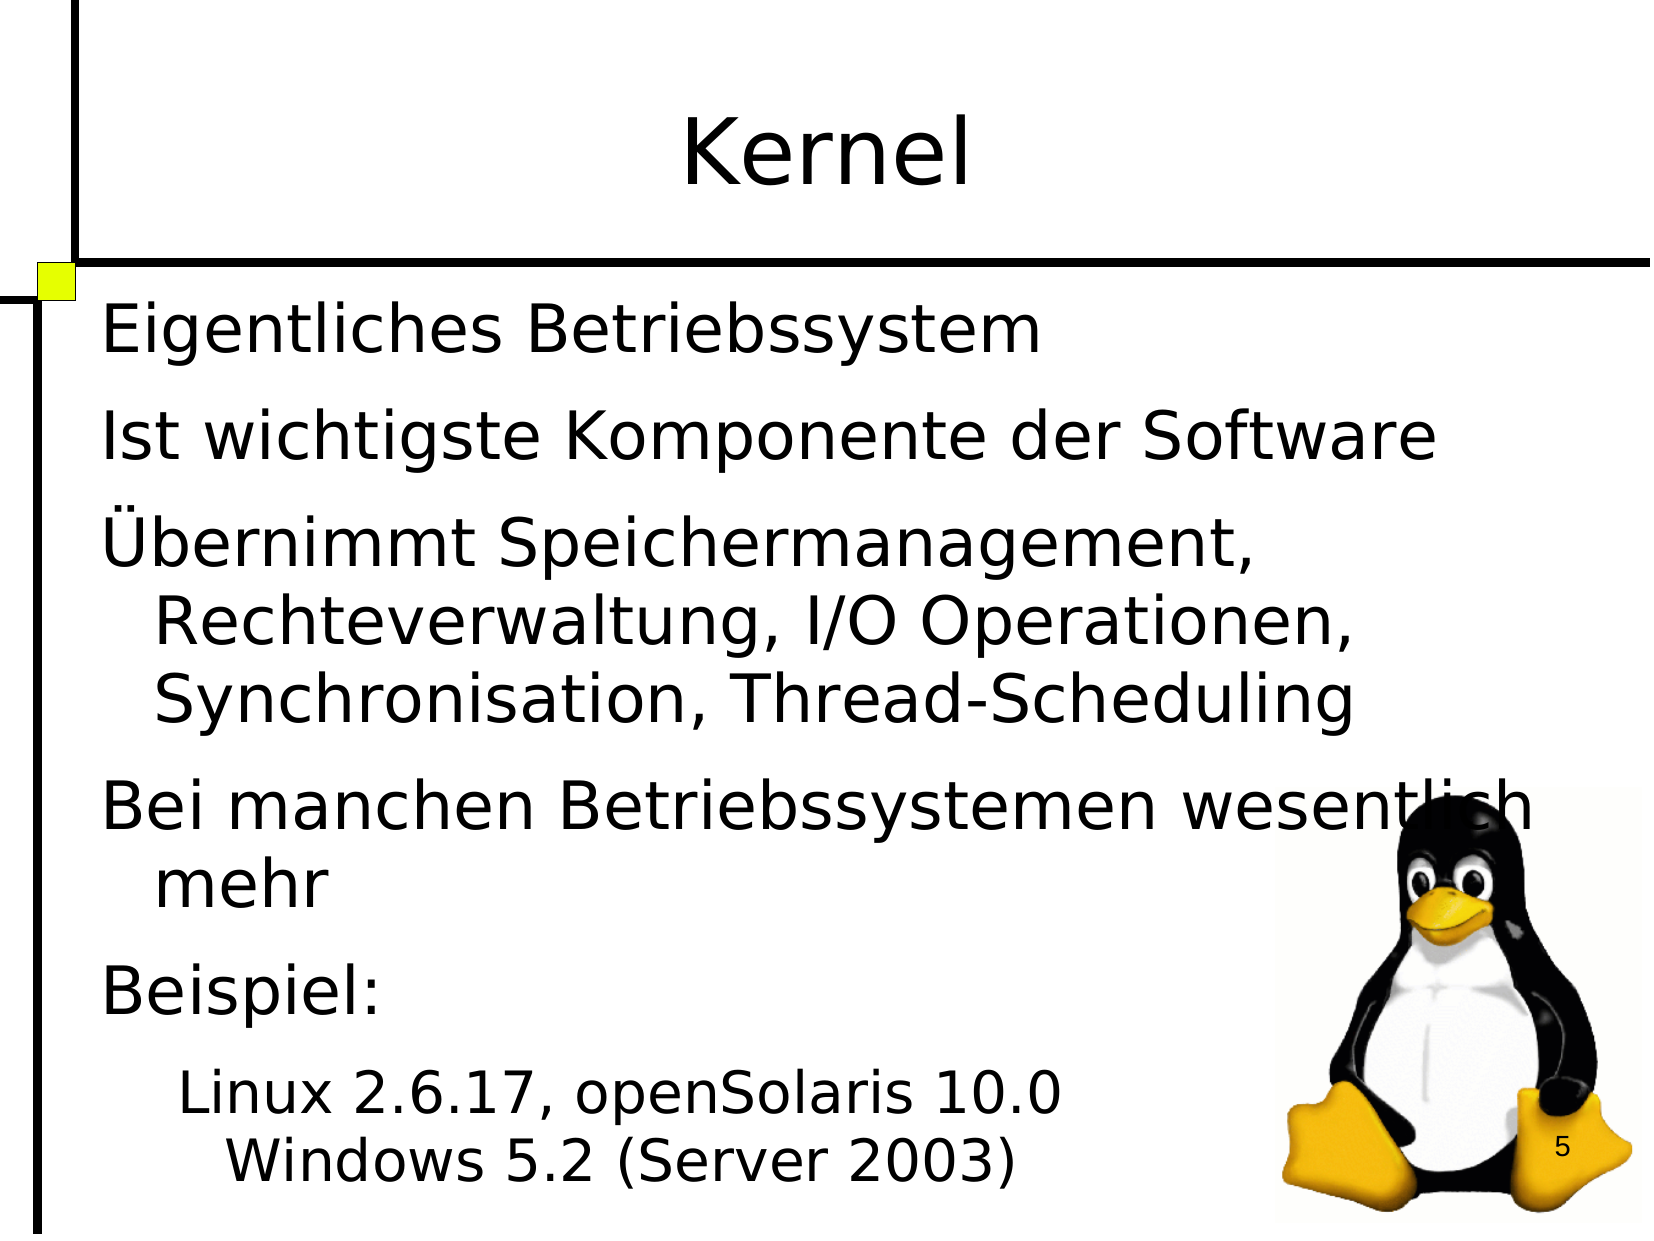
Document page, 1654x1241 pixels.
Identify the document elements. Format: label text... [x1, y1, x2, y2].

picture [1275, 787, 1642, 1223]
title Kernel [82, 49, 1571, 257]
list Eigentliches Betriebssystem Ist wichtigste Komponente der Software Übernimmt Speichermanagement, Rechteverwaltung, I/O Operationen, Synchronisation, Thread-Scheduling Bei manchen Betriebssystemen wesentlich mehr Beispiel: Linux 2.6.17, openSolaris 10.0 Windows 5.2 (Server 2003) [82, 290, 1571, 1196]
